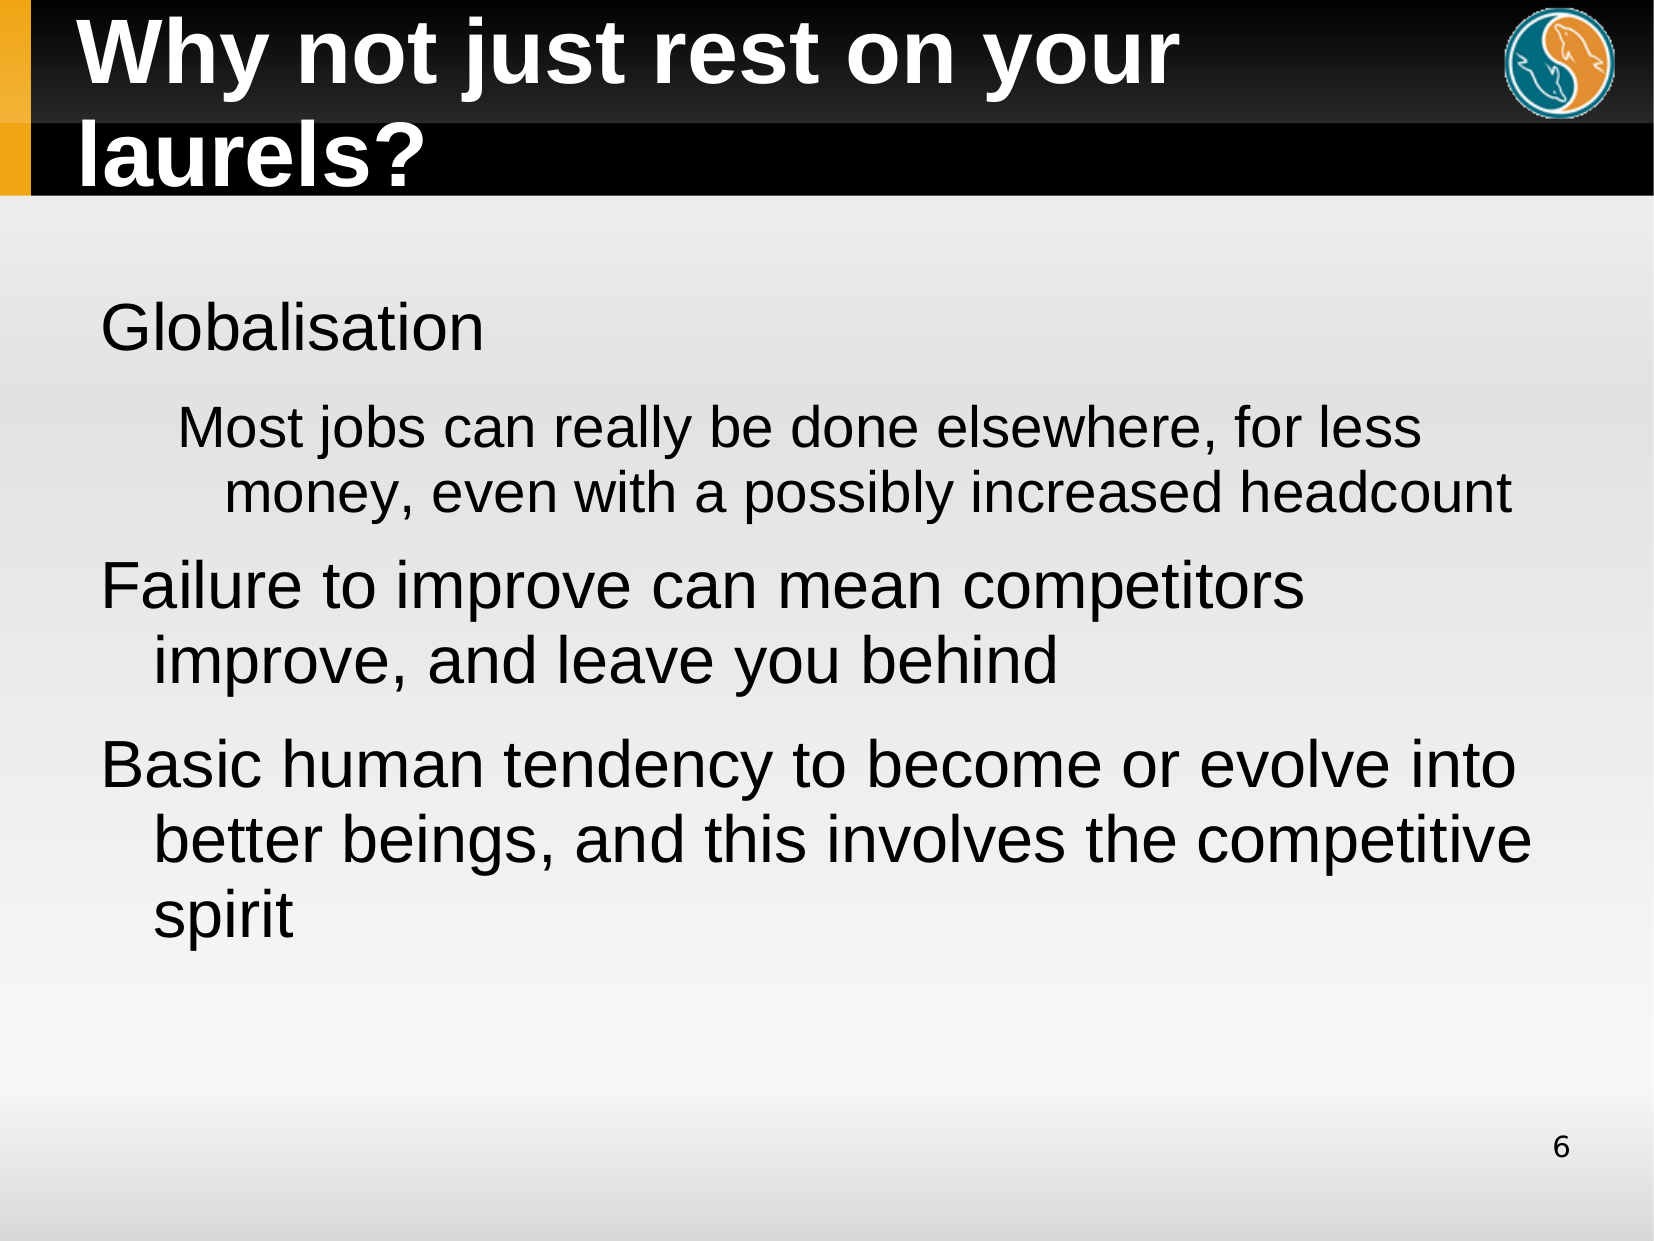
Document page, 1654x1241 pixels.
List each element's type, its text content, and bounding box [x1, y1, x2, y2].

list Globalisation Most jobs can really be done elsewhere, for less money, even with a possibly increased headcount Failure to improve can mean competitors improve, and leave you behind Basic human tendency to become or evolve into better beings, and this involves the competitive spirit [82, 290, 1571, 1094]
picture [0, 0, 1654, 1241]
title Why not just rest on your laurels? [76, 1, 1565, 207]
